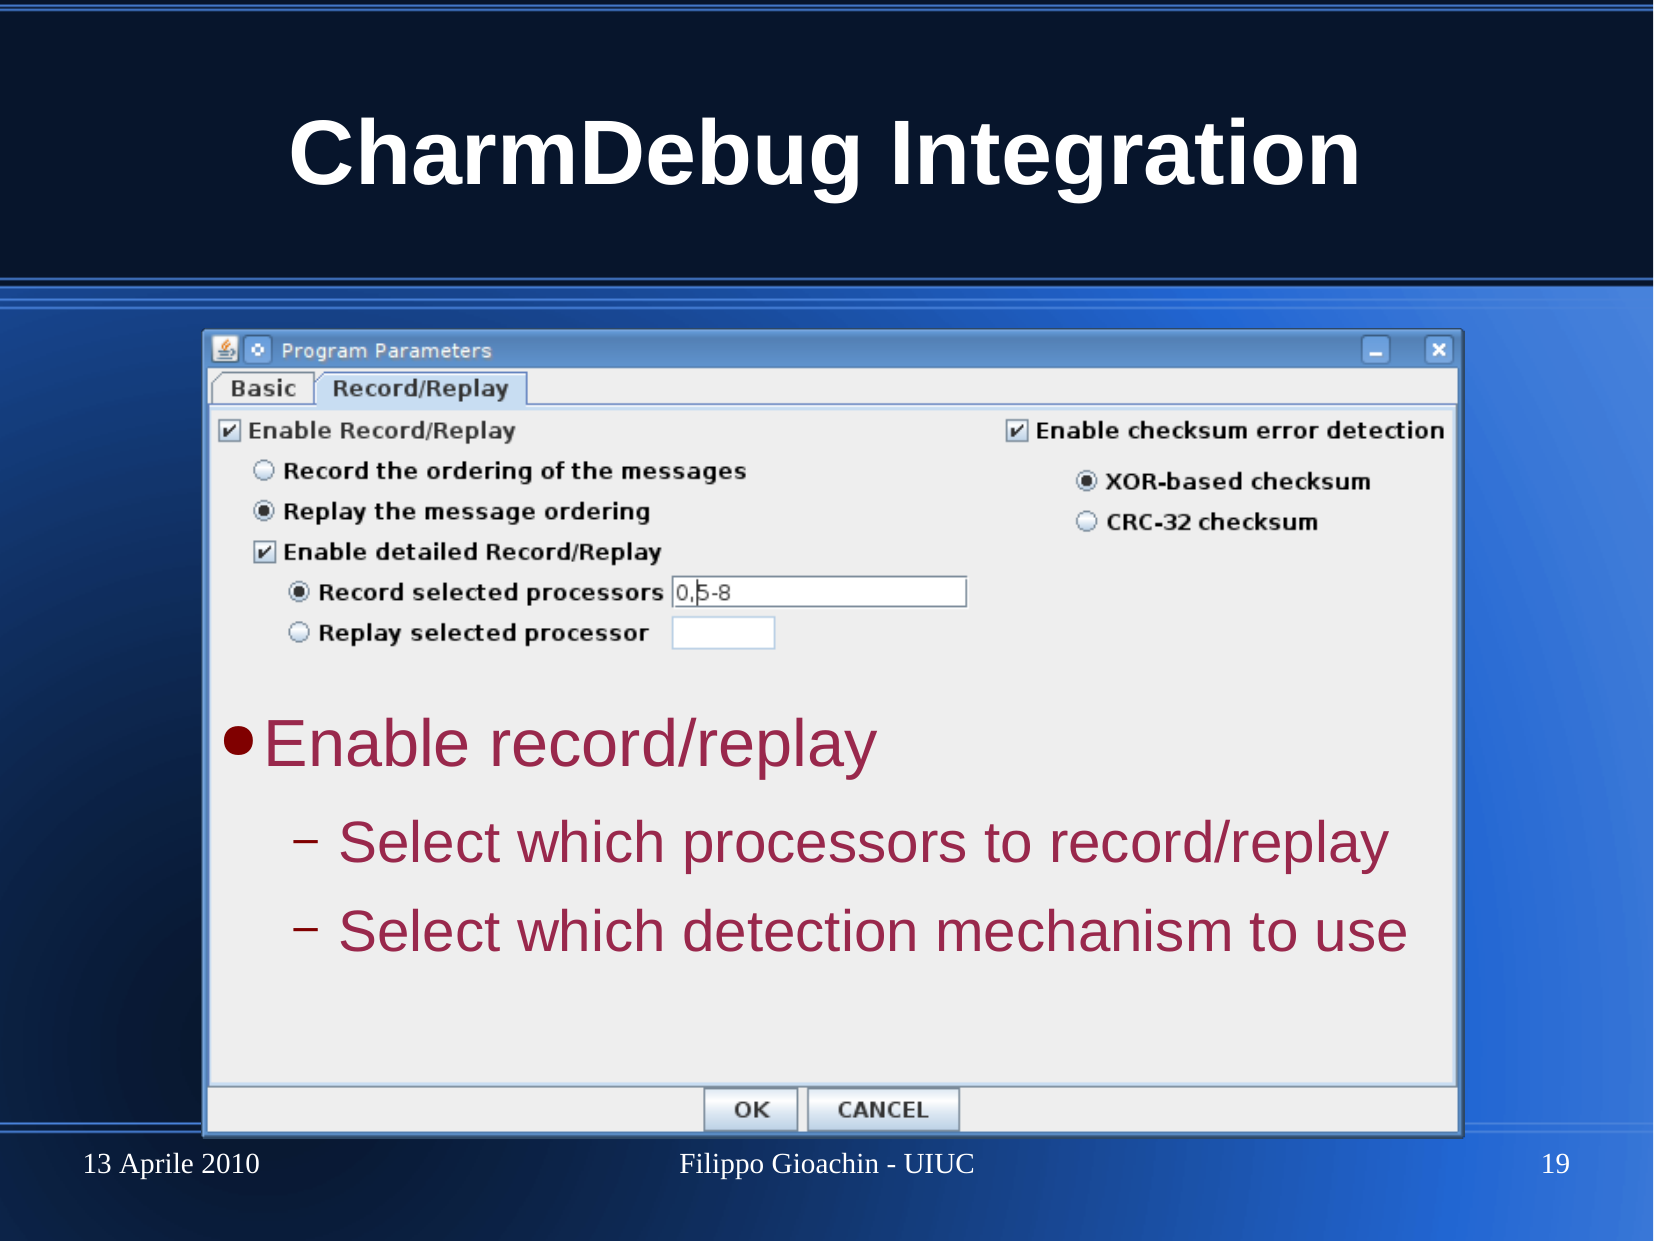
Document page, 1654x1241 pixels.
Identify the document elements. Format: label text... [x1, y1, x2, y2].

picture [0, 0, 1654, 1241]
title CharmDebug Integration [82, 49, 1571, 257]
list Enable record/replay Select which processors to record/replay Select which detection mechanism to use [218, 705, 1571, 1160]
